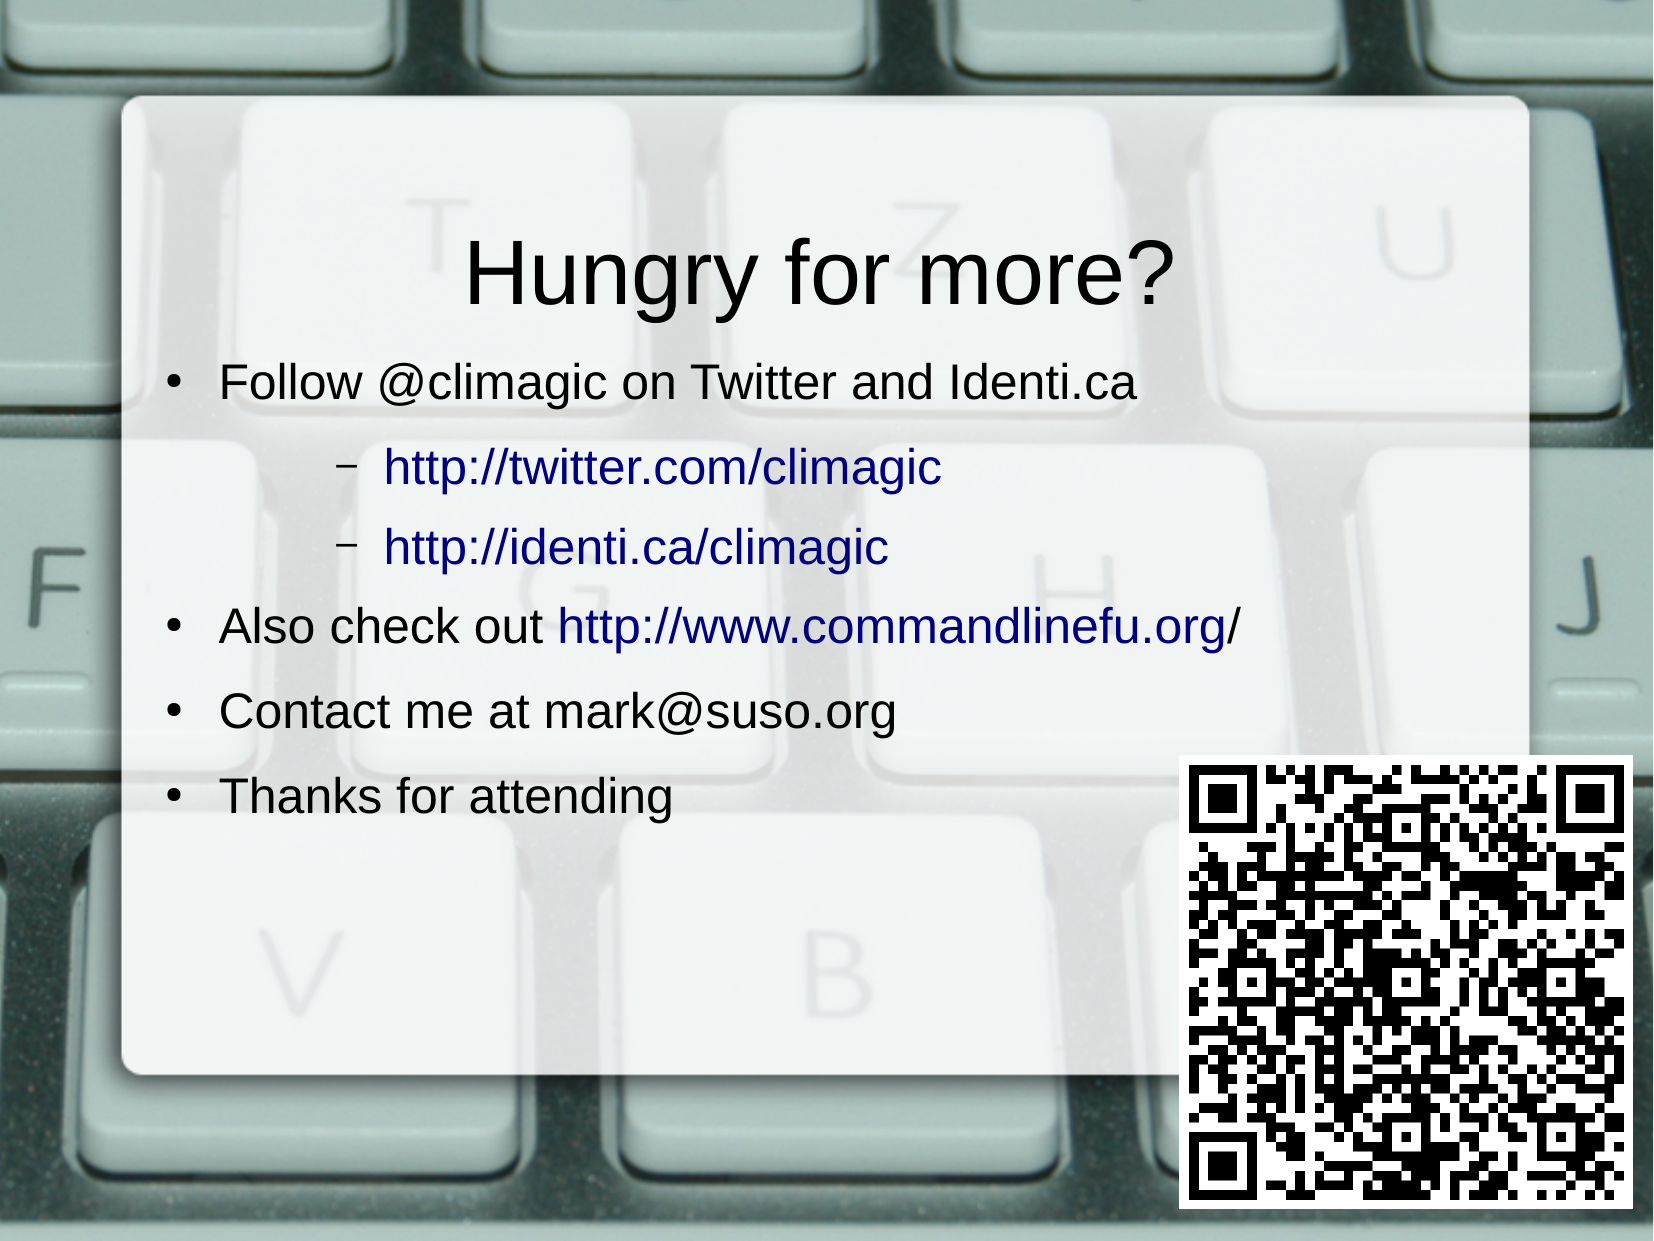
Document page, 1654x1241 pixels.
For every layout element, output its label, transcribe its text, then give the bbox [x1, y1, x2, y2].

picture [0, 0, 1654, 1241]
title Hungry for more? [135, 117, 1506, 325]
list Follow @climagic on Twitter and Identi.ca http://twitter.com/climagic http://identi.ca/climagic Also check out http://www.commandlinefu.org/ Contact me at mark@suso.org Thanks for attending [147, 354, 1506, 1241]
